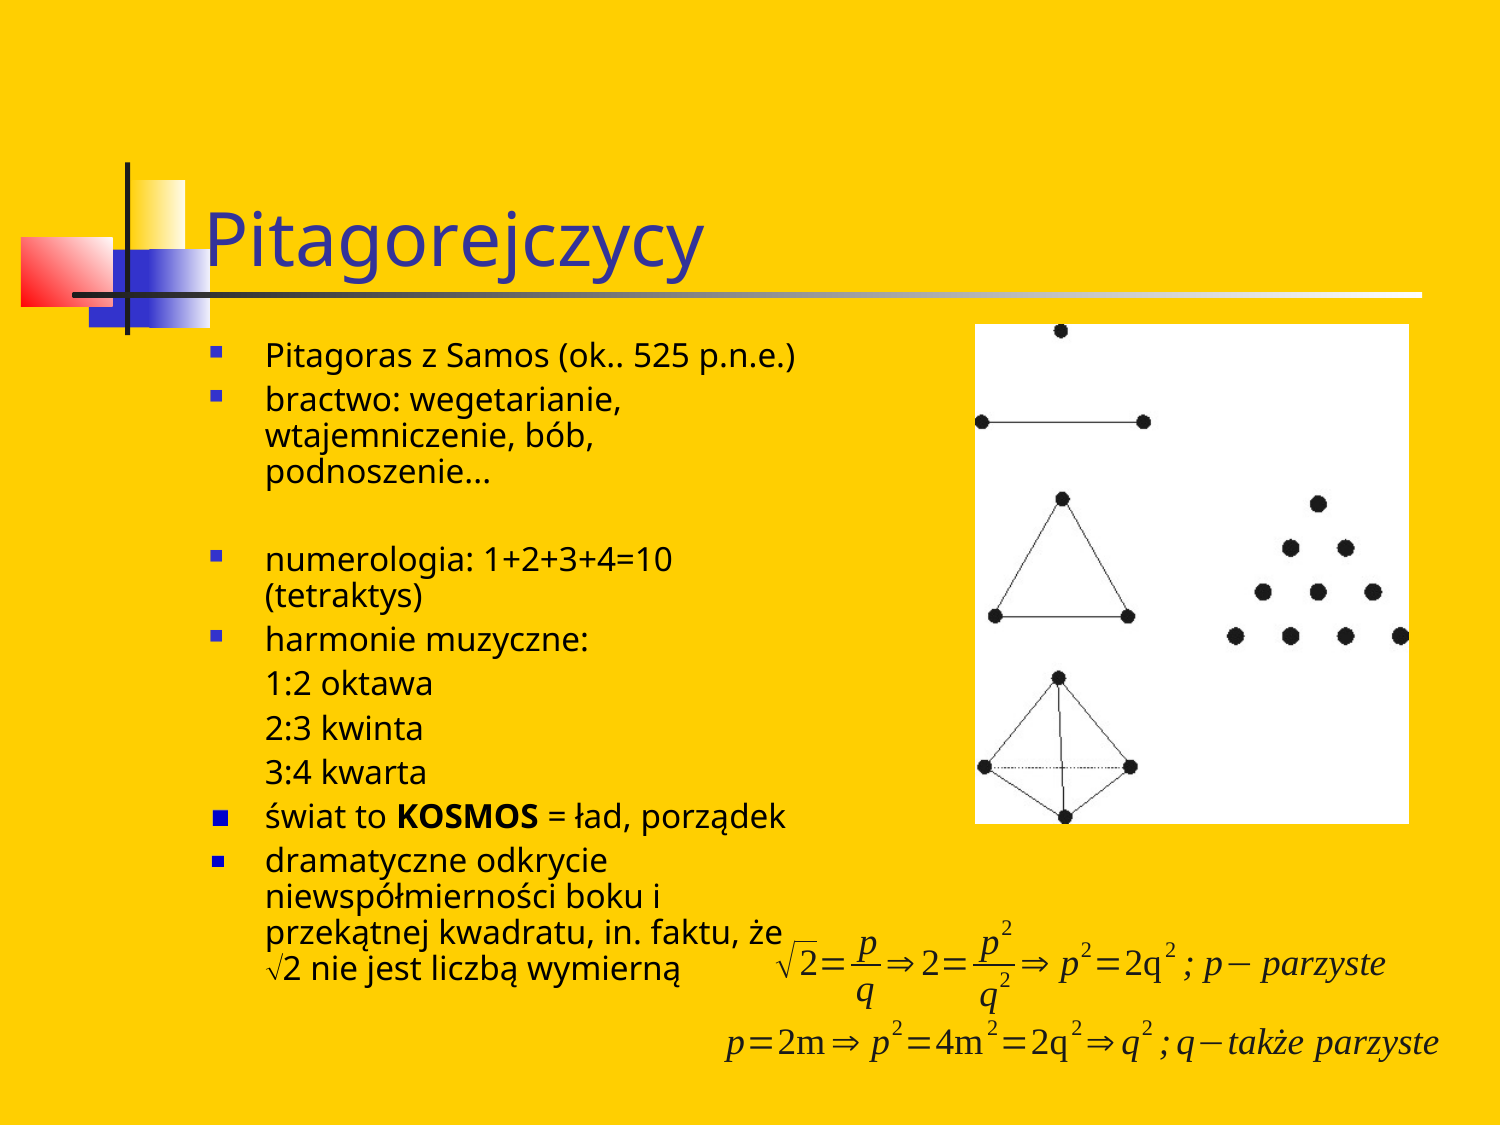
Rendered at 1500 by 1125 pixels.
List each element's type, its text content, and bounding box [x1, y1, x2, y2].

chart [713, 915, 1447, 1063]
picture [975, 324, 1409, 824]
title Pitagorejczycy [188, 101, 1468, 289]
list Pitagoras z Samos (ok.. 525 p.n.e.) bractwo: wegetarianie, wtajemniczenie, bób, podnoszenie... numerologia: 1+2+3+4=10 (tetraktys) harmonie muzyczne: 1:2 oktawa 2:3 kwinta 3:4 kwarta świat to KOSMOS = ład, porządek dramatyczne odkrycie niewspółmierności boku i przekątnej kwadratu, in. faktu, że 2 nie jest liczbą wymierną [193, 331, 820, 1007]
